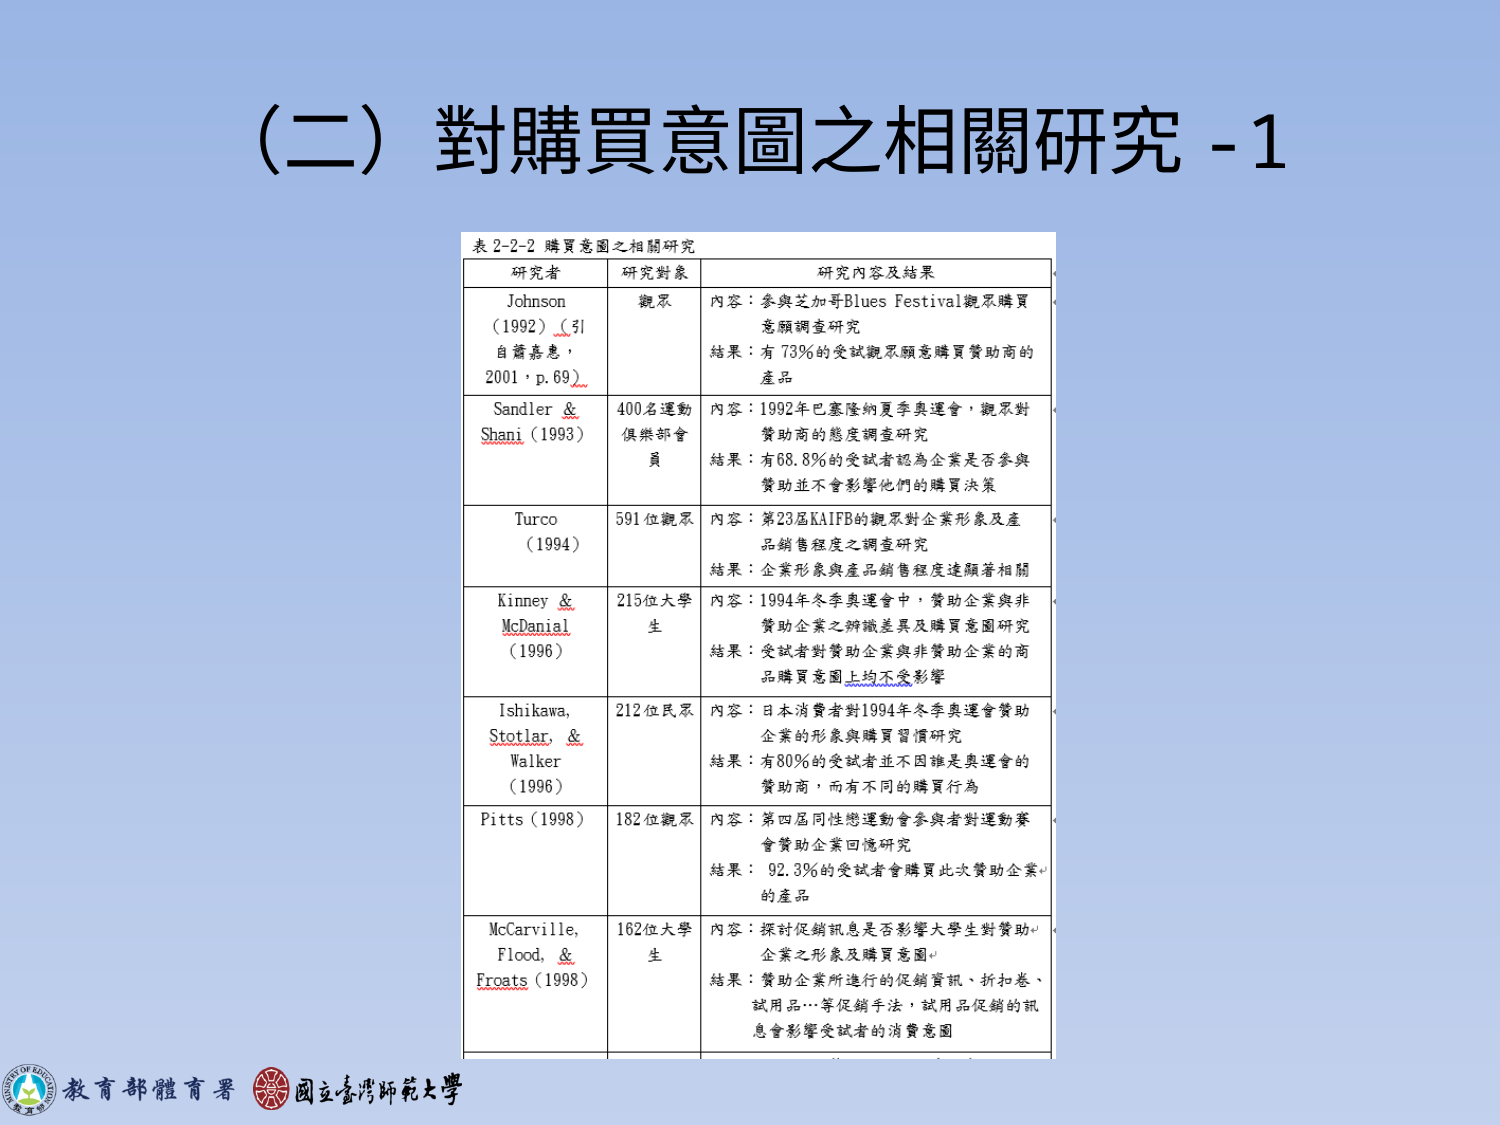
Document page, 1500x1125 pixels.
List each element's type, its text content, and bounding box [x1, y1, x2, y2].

title （二）對購買意圖之相關研究-1 [75, 45, 1426, 233]
picture [461, 232, 1056, 1059]
